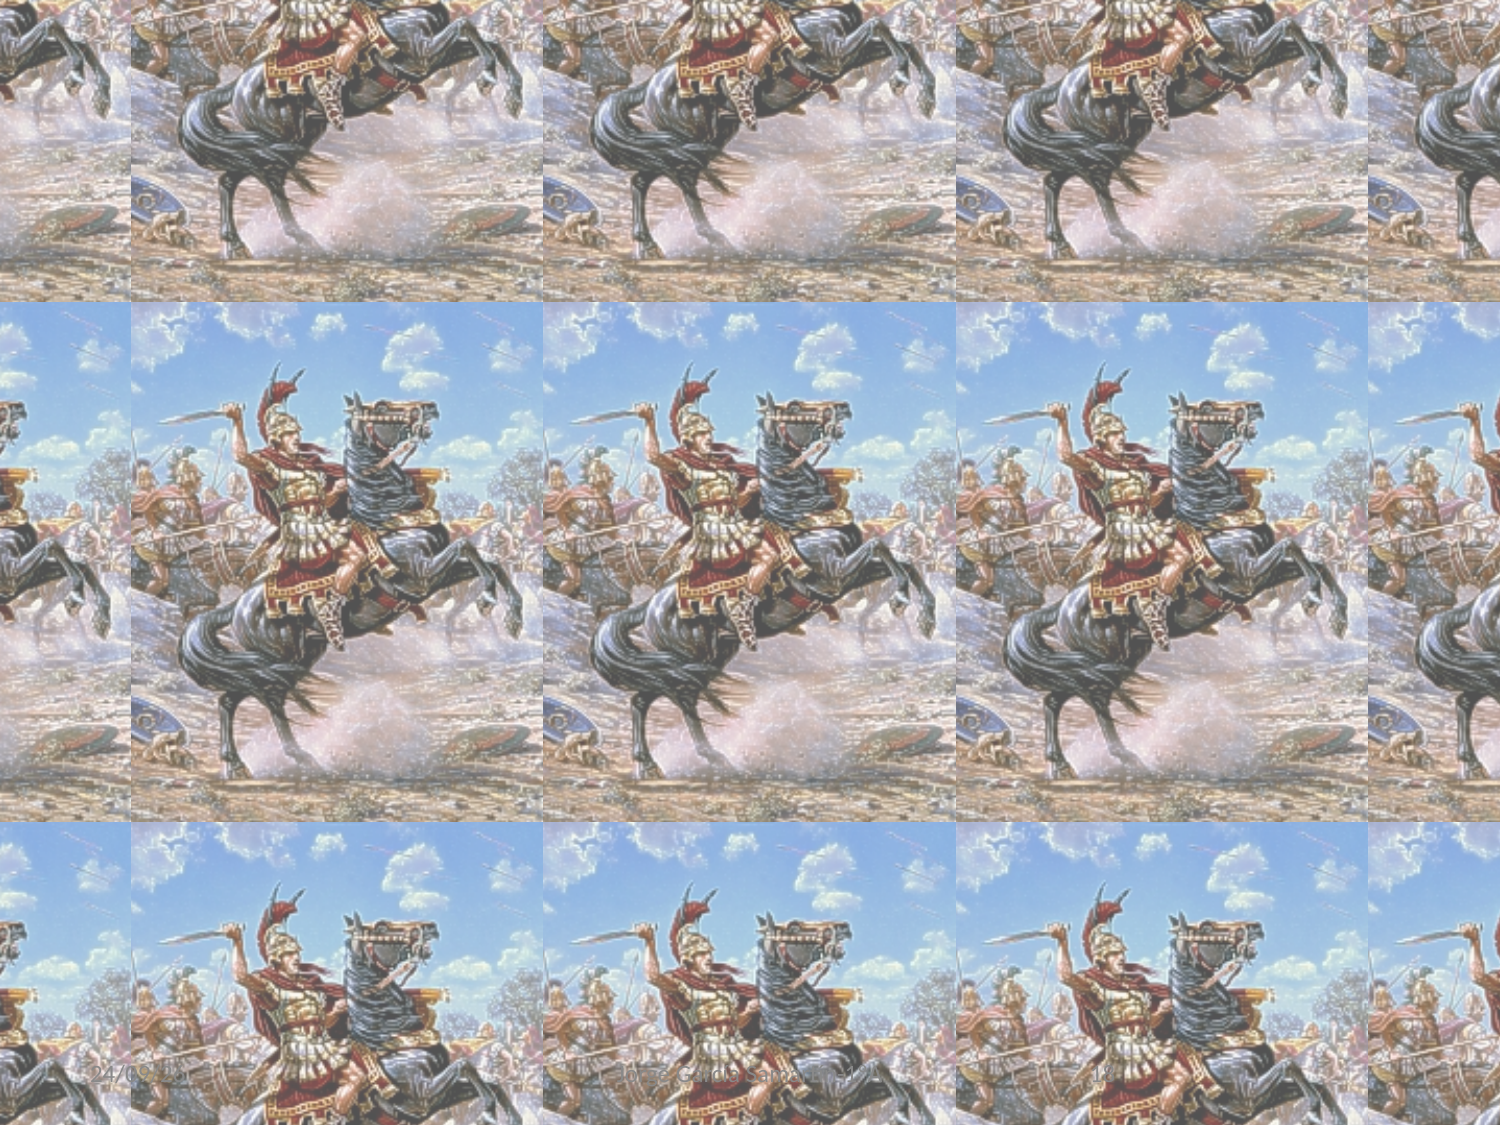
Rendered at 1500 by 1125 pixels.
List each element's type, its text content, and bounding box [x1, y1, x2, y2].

text_box 18 [1074, 1042, 1426, 1103]
text_box miércoles, 23 de marzo de 2011 [75, 1042, 426, 1103]
text_box Jorge García Samartín-1ºA [512, 1042, 988, 1103]
